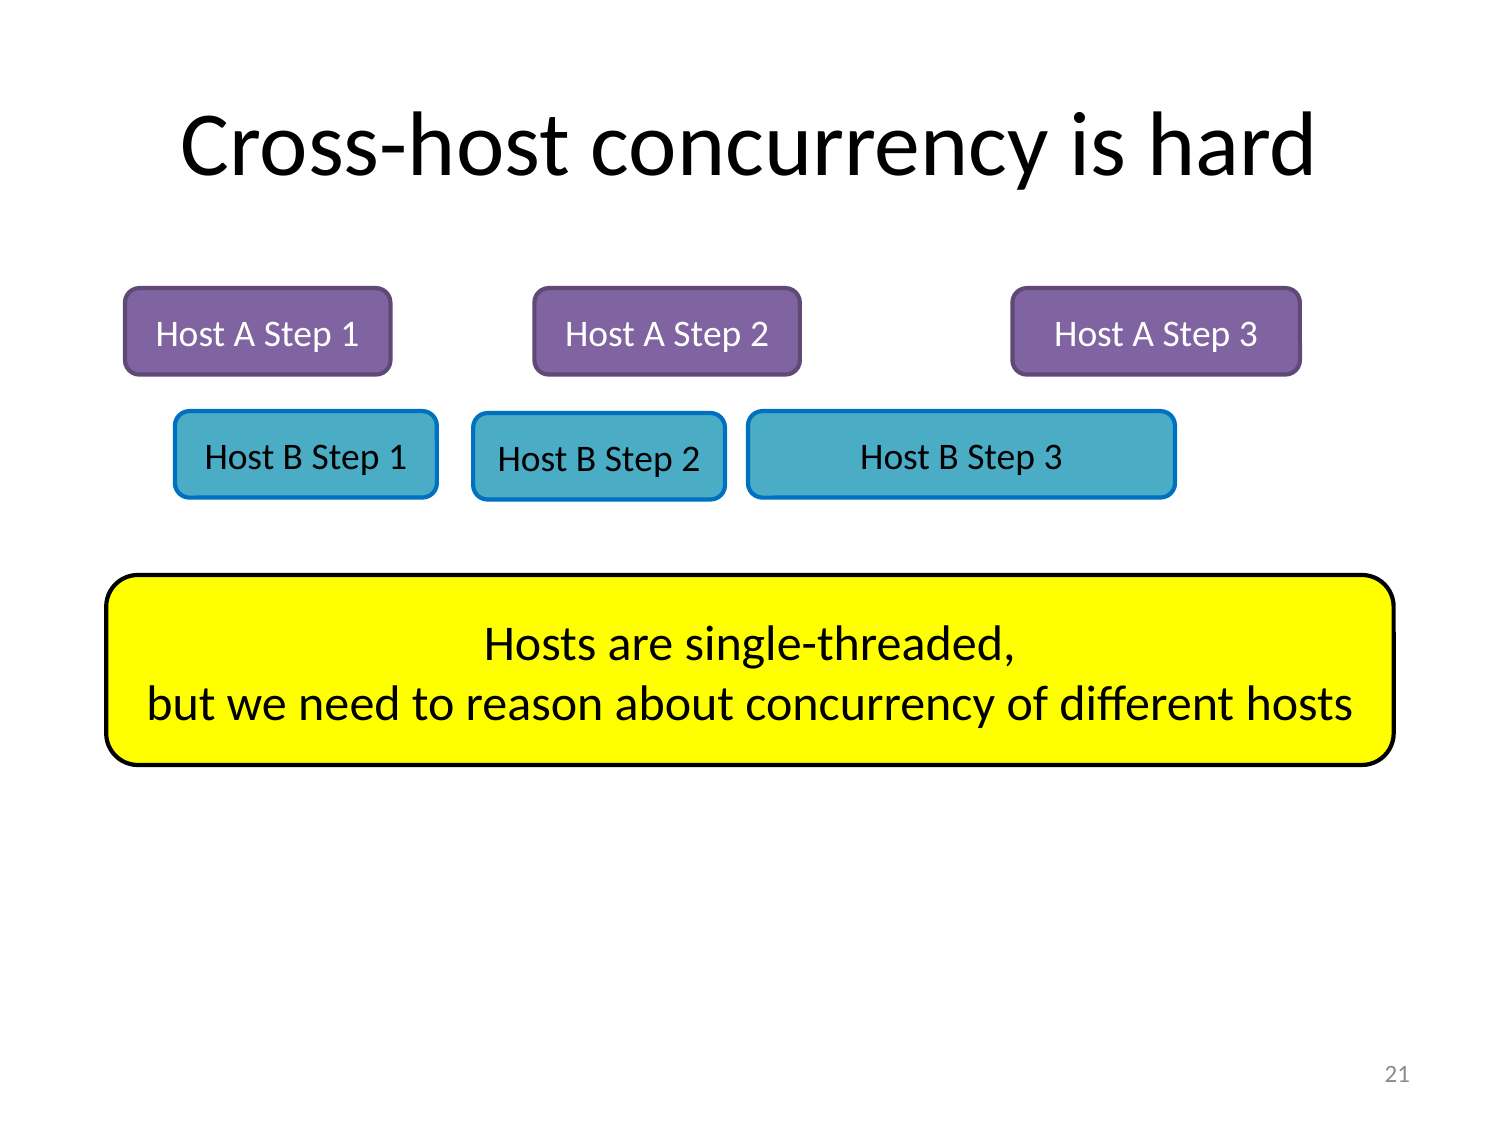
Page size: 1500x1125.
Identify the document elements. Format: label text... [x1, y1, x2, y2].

text_box Host A Step 1 [124, 288, 391, 375]
text_box Host B Step 3 [747, 411, 1176, 498]
text_box Host A Step 3 [1012, 288, 1300, 375]
title Cross-host concurrency is hard [75, 45, 1425, 233]
text_box Hosts are single-threaded, but we need to reason about concurrency of different hosts [106, 574, 1394, 766]
slide_number <number> [1074, 1042, 1425, 1103]
text_box Host B Step 2 [473, 413, 726, 500]
text_box Host A Step 2 [534, 288, 800, 375]
text_box Host B Step 1 [174, 411, 437, 498]
